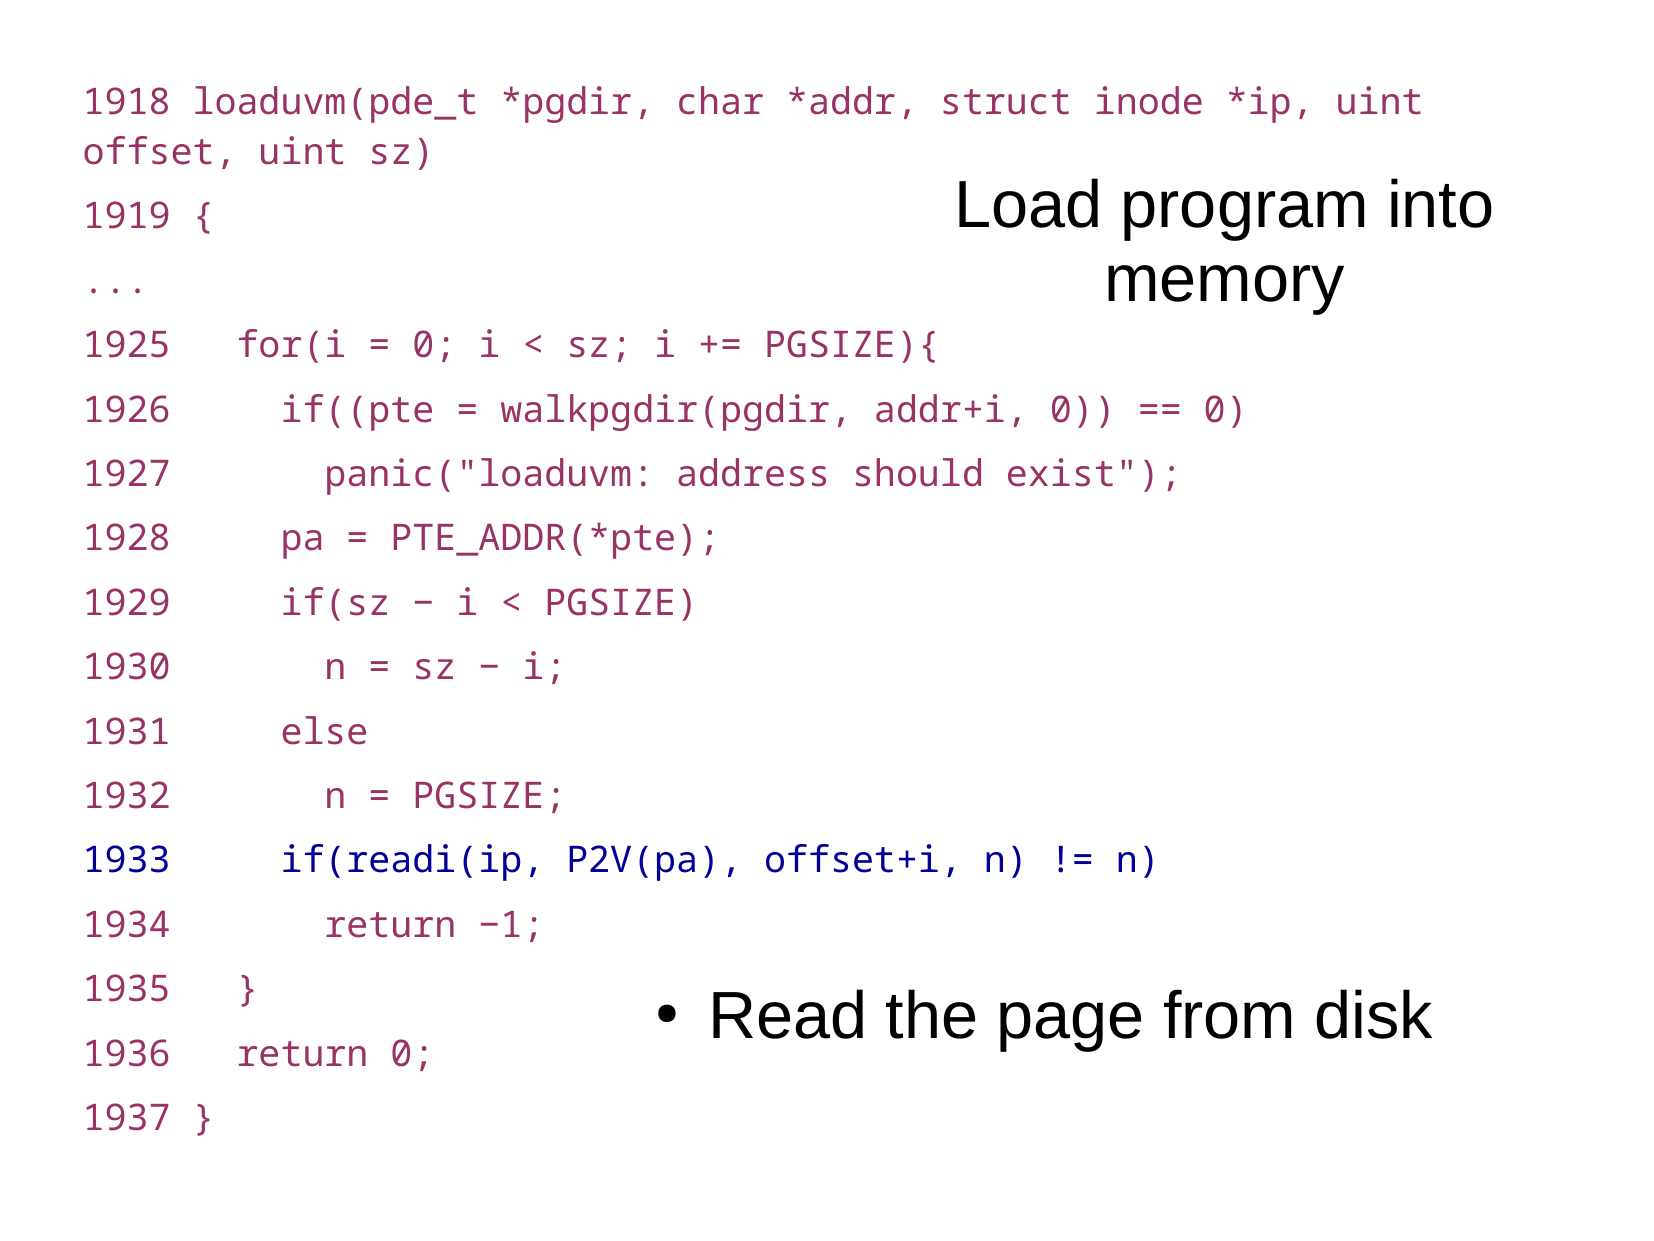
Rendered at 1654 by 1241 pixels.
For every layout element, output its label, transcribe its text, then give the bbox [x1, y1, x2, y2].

title Load program into memory [830, 137, 1619, 345]
list 1918 loaduvm(pde_t *pgdir, char *addr, struct inode *ip, uint offset, uint sz) 1919 { ... 1925 for(i = 0; i < sz; i += PGSIZE){ 1926 if((pte = walkpgdir(pgdir, addr+i, 0)) == 0) 1927 panic("loaduvm: address should exist"); 1928 pa = PTE_ADDR(*pte); 1929 if(sz − i < PGSIZE) 1930 n = sz − i; 1931 else 1932 n = PGSIZE; 1933 if(readi(ip, P2V(pa), offset+i, n) != n) 1934 return −1; 1935 } 1936 return 0; 1937 } [82, 75, 1571, 1163]
list Read the page from disk [637, 978, 1530, 1126]
